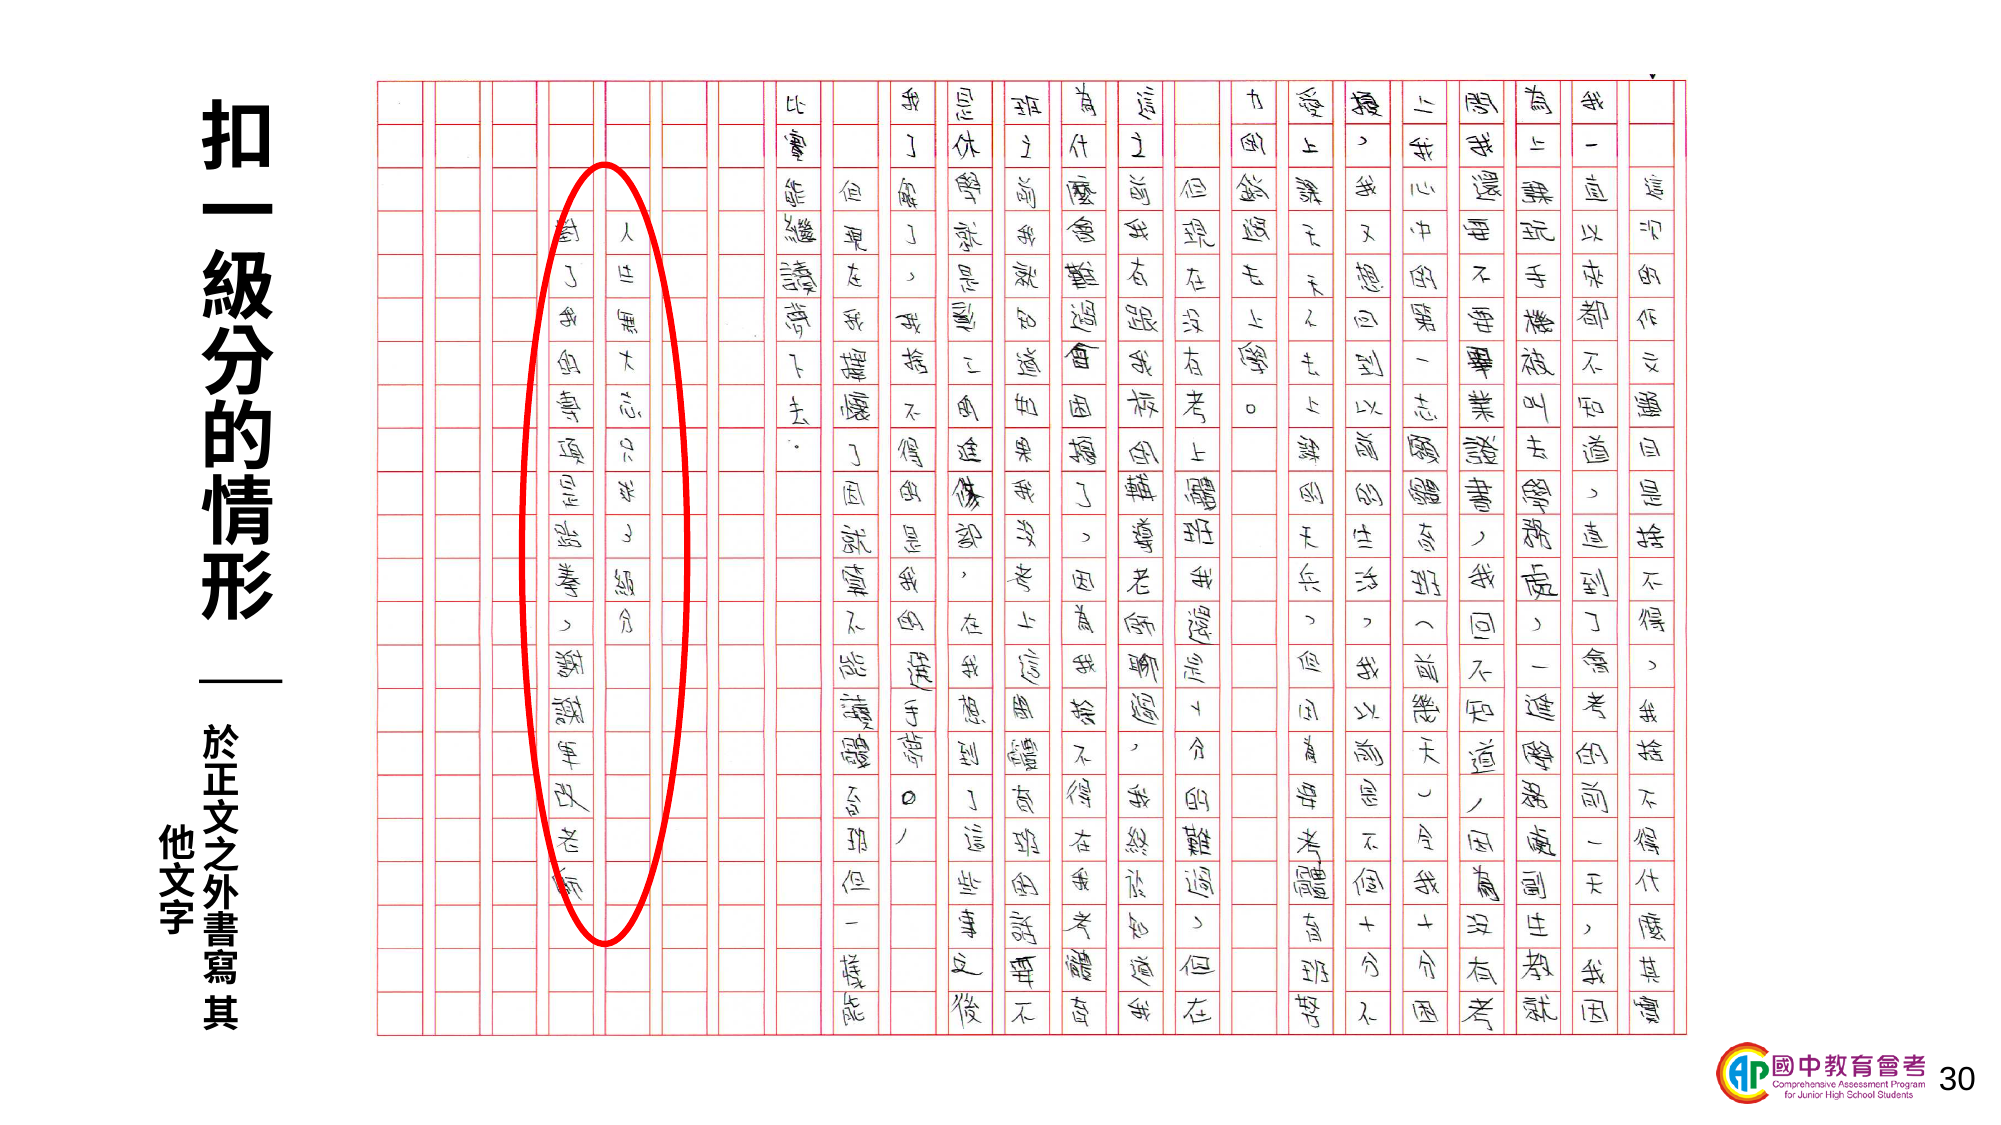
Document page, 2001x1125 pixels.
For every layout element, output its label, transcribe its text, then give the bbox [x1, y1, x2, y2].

text_box 扣一級分的情形 ｜於正文之外書寫 其他文字 [130, 71, 247, 1058]
picture [370, 75, 1689, 1040]
text_box 30 [1923, 1047, 2000, 1108]
